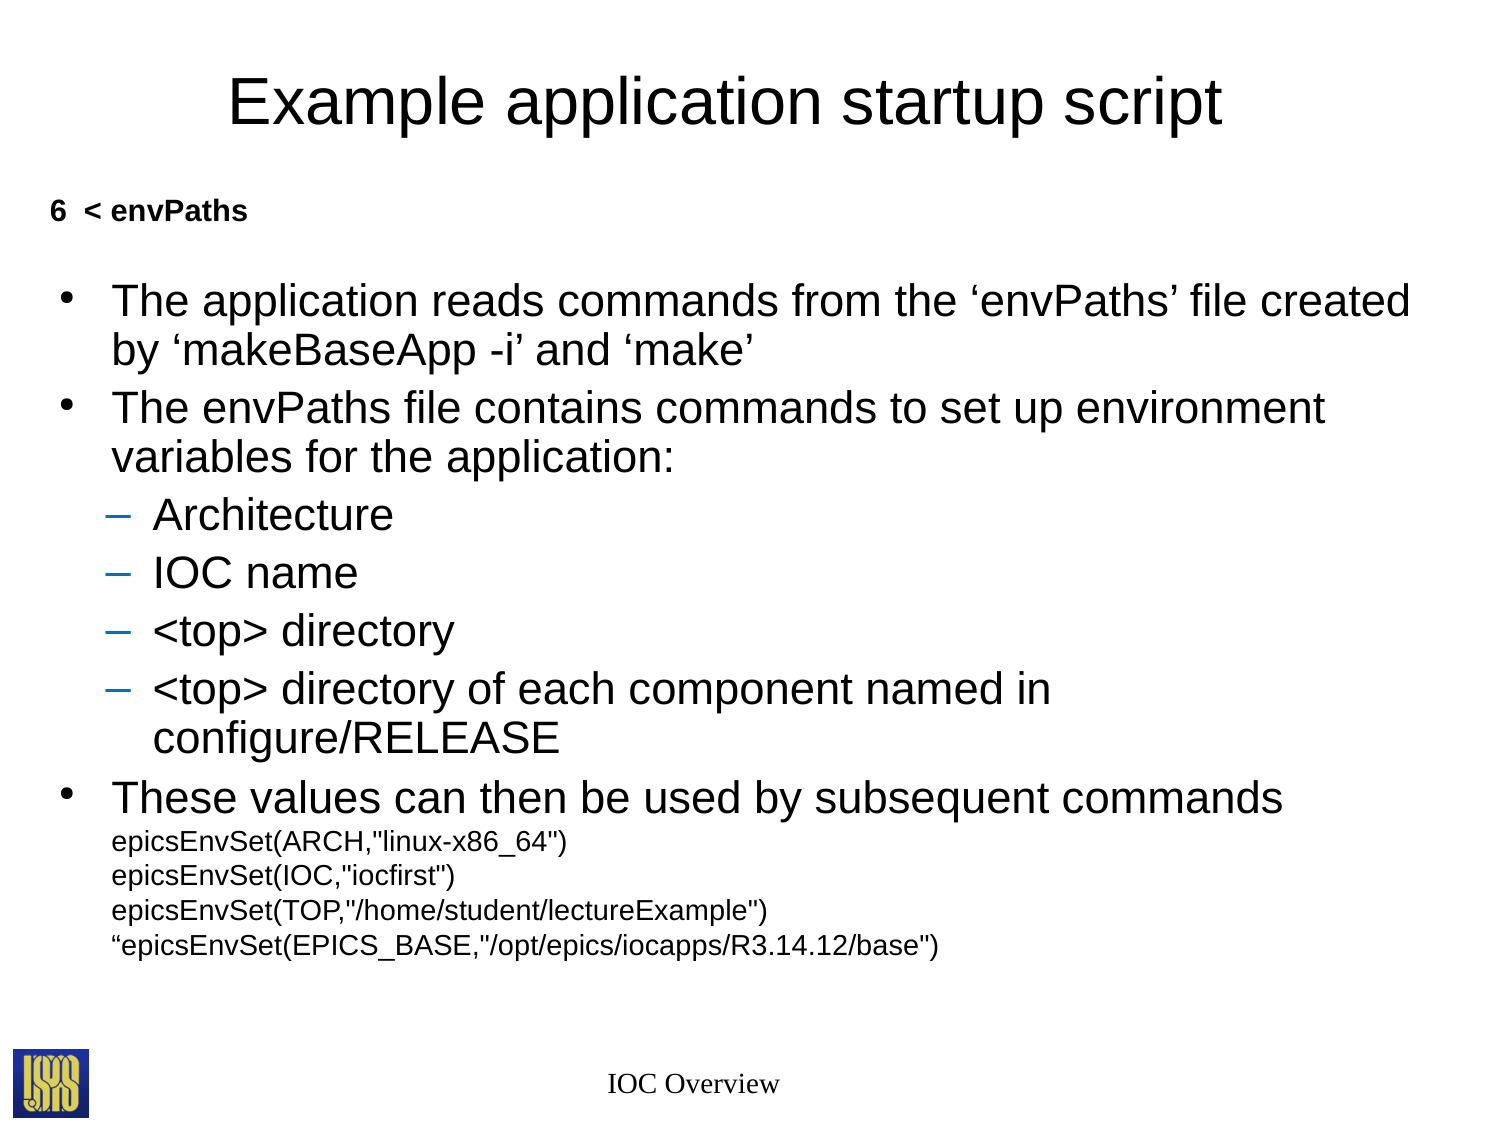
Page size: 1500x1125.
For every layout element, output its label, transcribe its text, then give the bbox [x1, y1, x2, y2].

title Example application startup script [55, 57, 1361, 146]
picture [13, 1049, 89, 1118]
list 6 < envPaths The application reads commands from the ‘envPaths’ file created by ‘makeBaseApp -i’ and ‘make’ The envPaths file contains commands to set up environment variables for the application: Architecture IOC name <top> directory <top> directory of each component named in configure/RELEASE These values can then be used by subsequent commands epicsEnvSet(ARCH,"linux-x86_64") epicsEnvSet(IOC,"iocfirst") epicsEnvSet(TOP,"/home/student/lectureExample") “epicsEnvSet(EPICS_BASE,"/opt/epics/iocapps/R3.14.12/base") [26, 186, 1444, 975]
